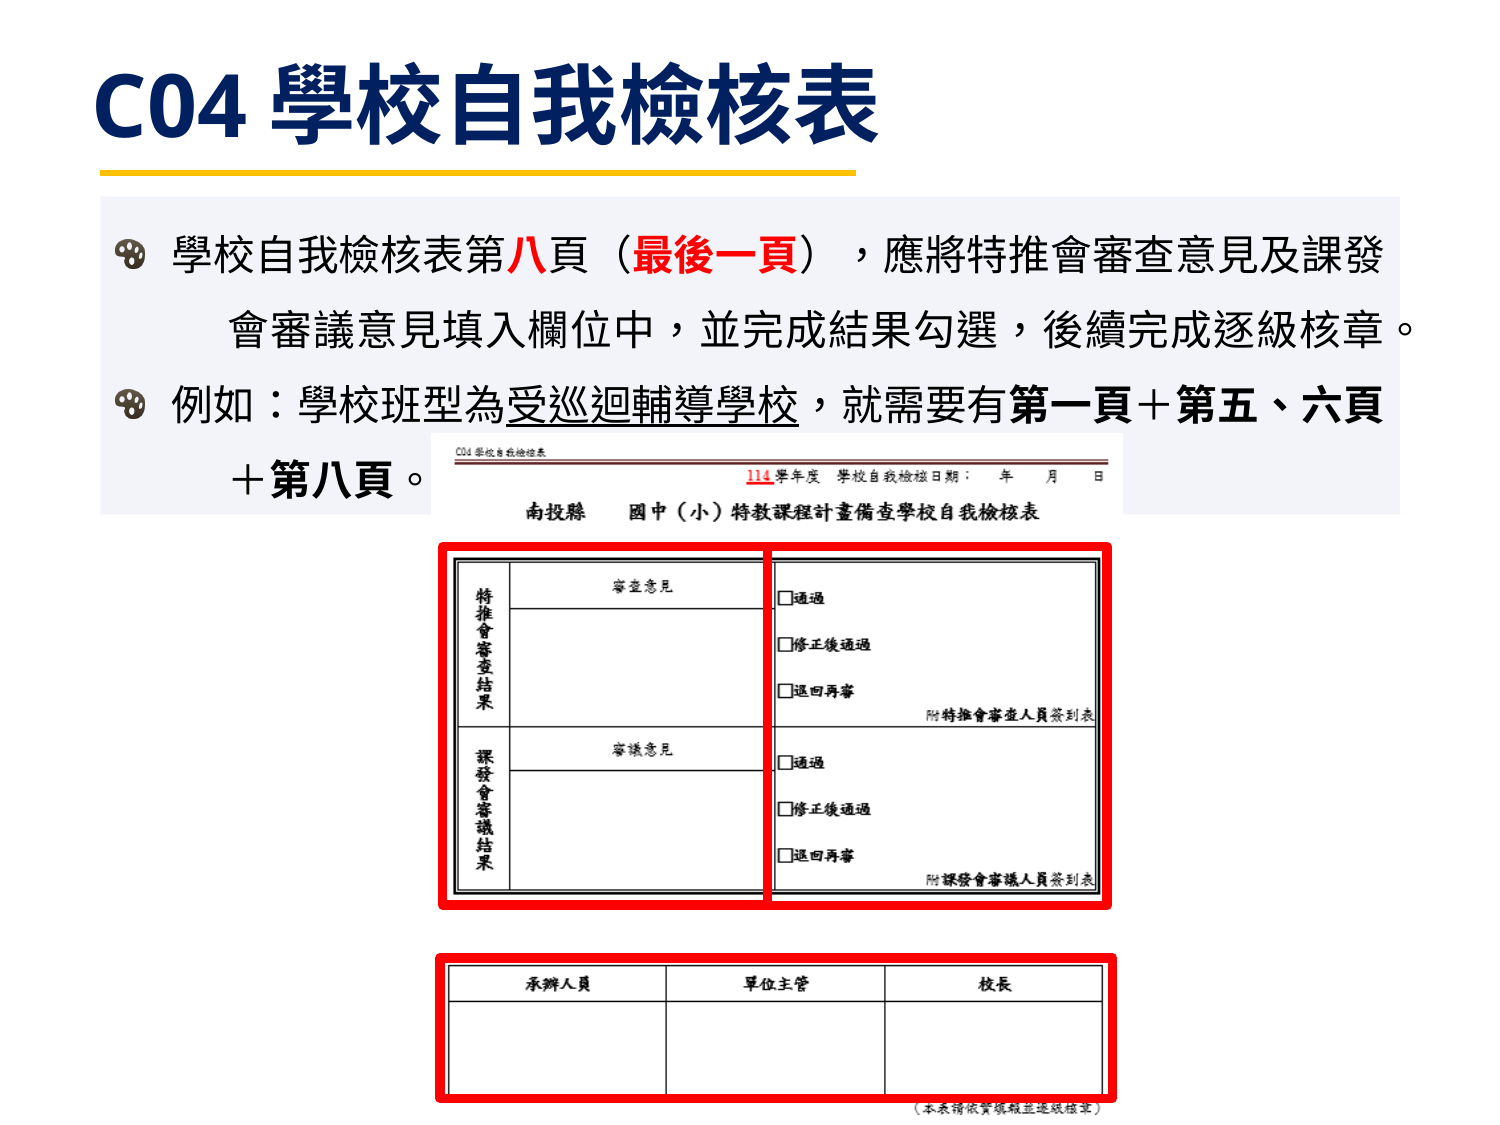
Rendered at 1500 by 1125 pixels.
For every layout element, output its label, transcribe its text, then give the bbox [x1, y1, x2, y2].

text_box 學校自我檢核表第八頁（最後一頁），應將特推會審查意見及課發會審議意見填入欄位中，並完成結果勾選，後續完成逐級核章。 例如：學校班型為受巡迴輔導學校，就需要有第一頁＋第五、六頁＋第八頁。 [100, 196, 1400, 515]
picture [431, 433, 1123, 1125]
text_box C04學校自我檢核表 [76, 42, 890, 164]
